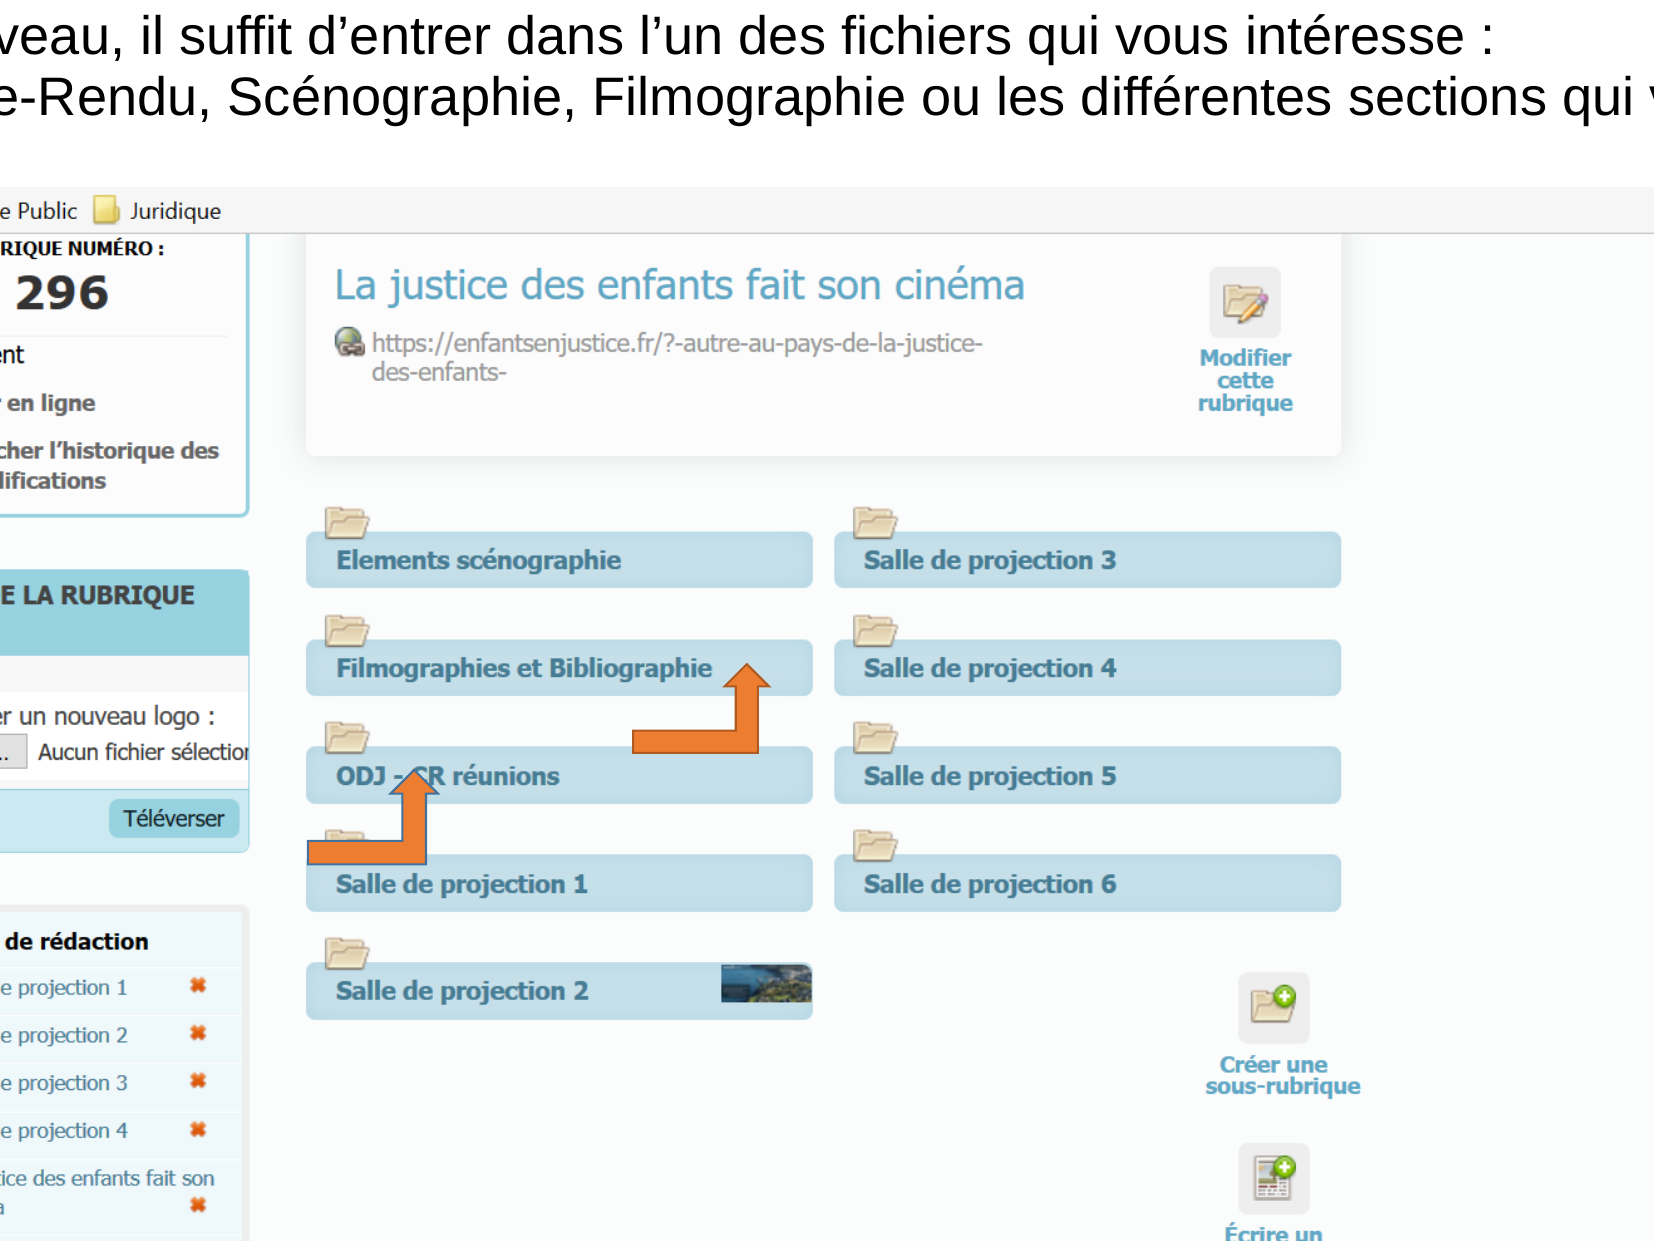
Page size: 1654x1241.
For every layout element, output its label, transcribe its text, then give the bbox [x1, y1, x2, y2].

text_box [307, 769, 438, 865]
text_box A ce niveau, il suffit d’entrer dans l’un des fichiers qui vous intéresse : Compte-Rendu, Scénographie, Filmographie ou les différentes sections qui vont se créer… [0, 0, 1654, 187]
text_box [633, 664, 770, 753]
picture [0, 187, 1654, 1241]
